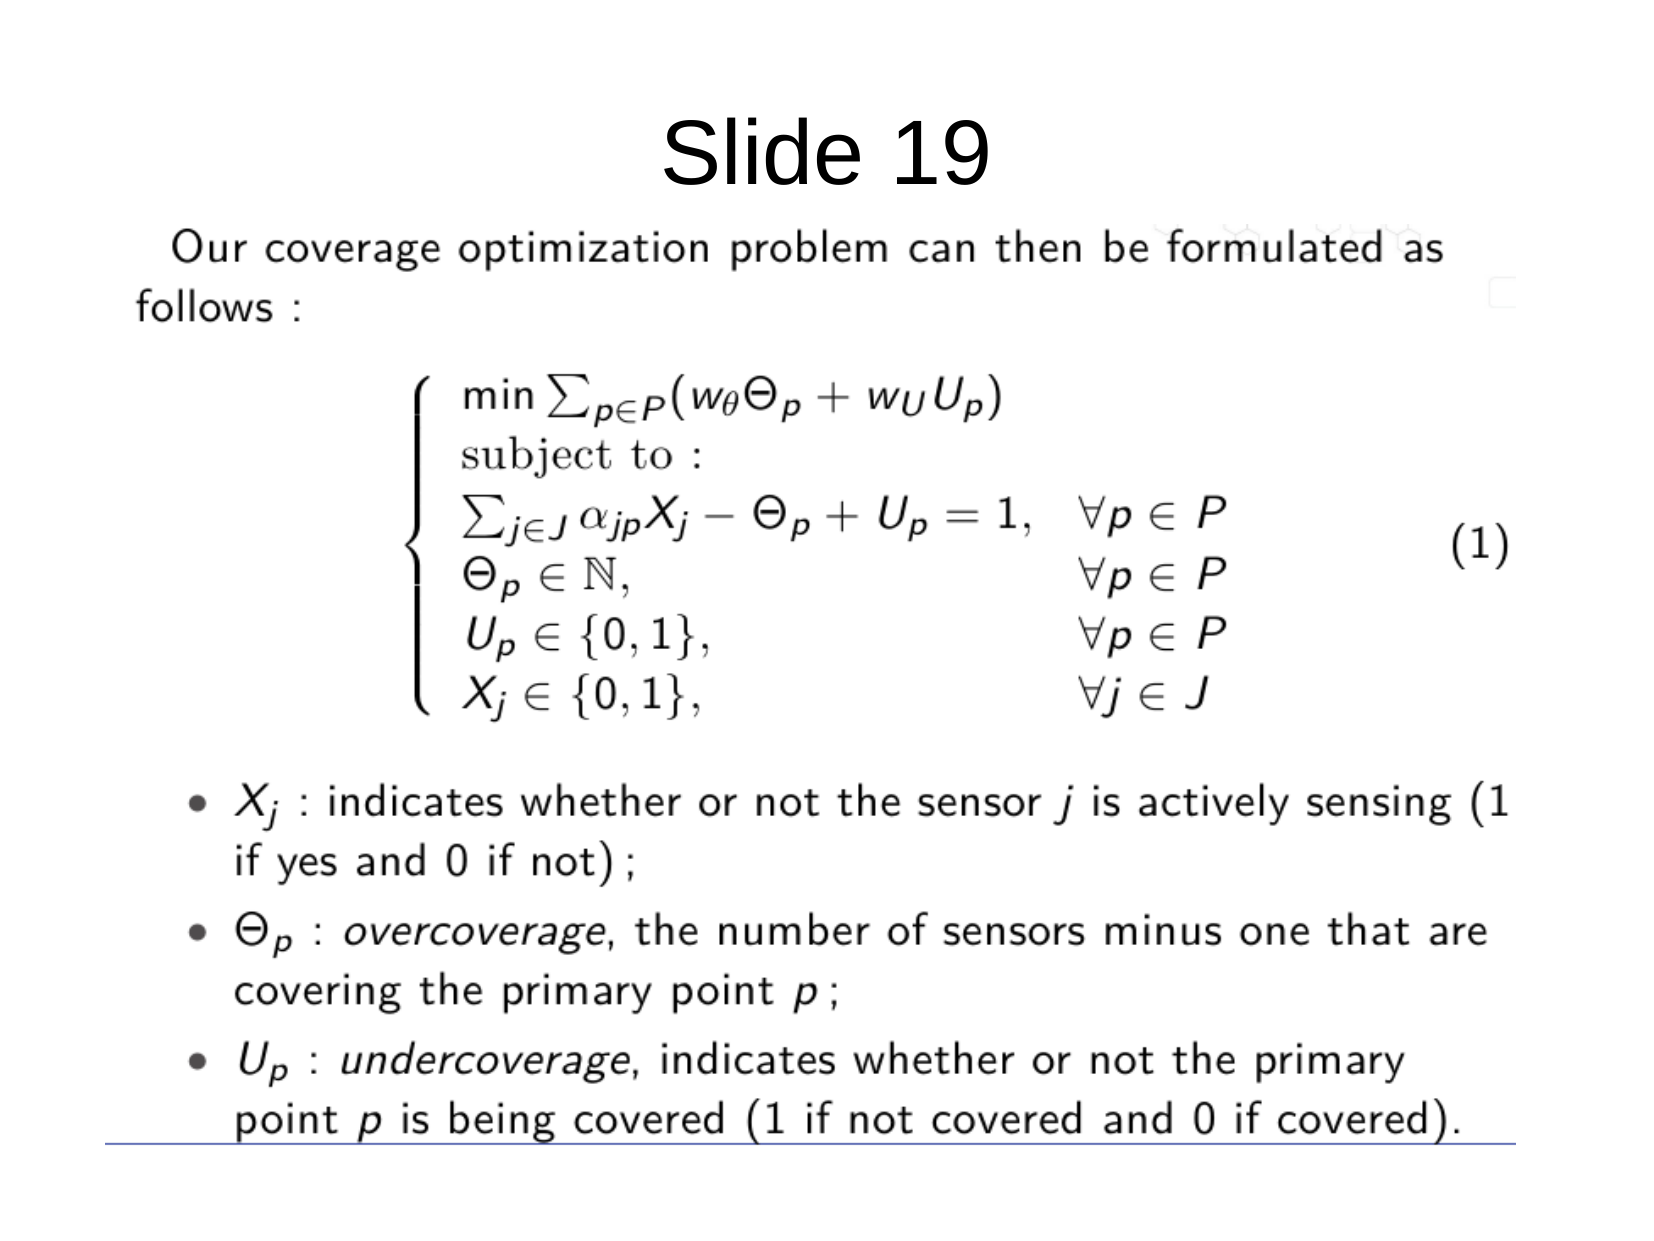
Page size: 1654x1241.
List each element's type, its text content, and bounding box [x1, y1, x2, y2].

title Slide 19 [82, 49, 1571, 257]
picture [105, 224, 1516, 1156]
